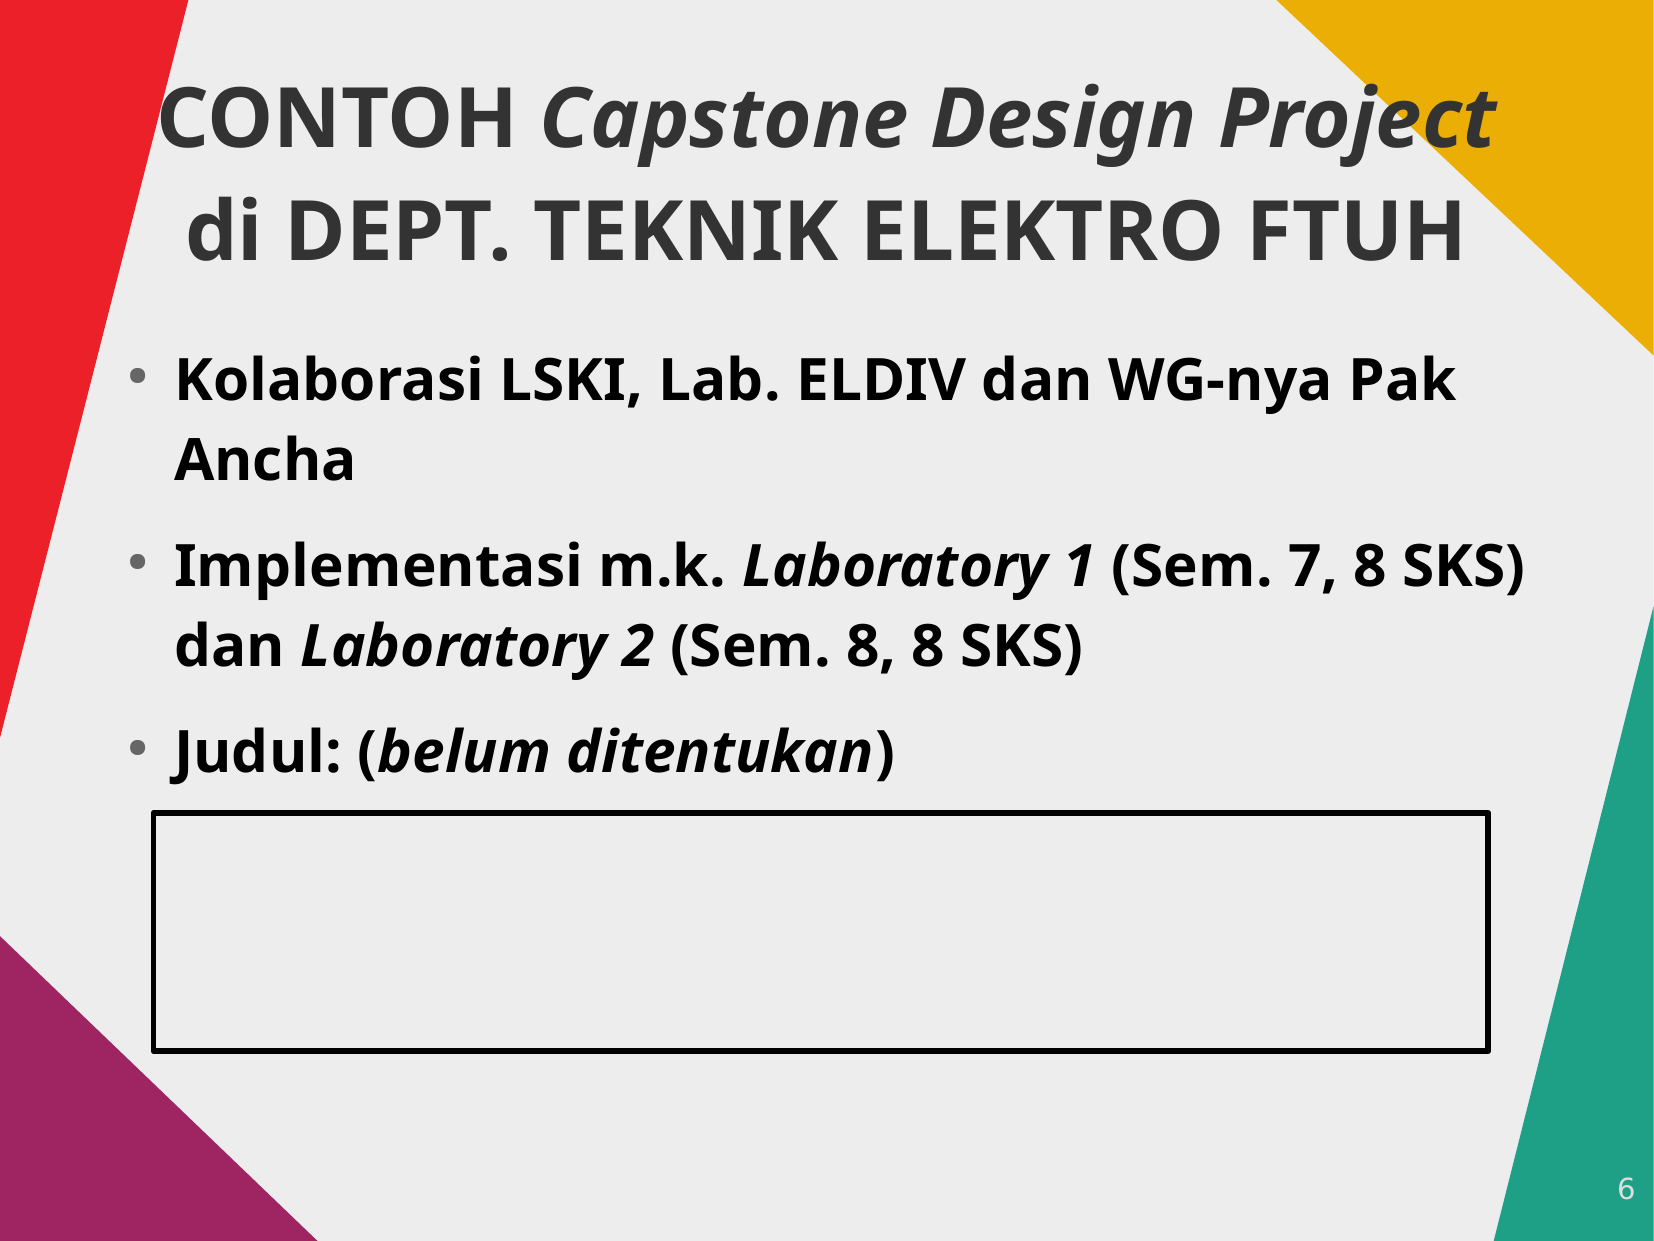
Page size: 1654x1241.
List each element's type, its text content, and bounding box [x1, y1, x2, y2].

text_box [153, 812, 1489, 1052]
title CONTOH Capstone Design Project di DEPT. TEKNIK ELEKTRO FTUH [114, 73, 1539, 271]
list Kolaborasi LSKI, Lab. ELDIV dan WG-nya Pak Ancha Implementasi m.k. Laboratory 1 (Sem. 7, 8 SKS) dan Laboratory 2 (Sem. 8, 8 SKS) Judul: (belum ditentukan) [111, 337, 1536, 792]
